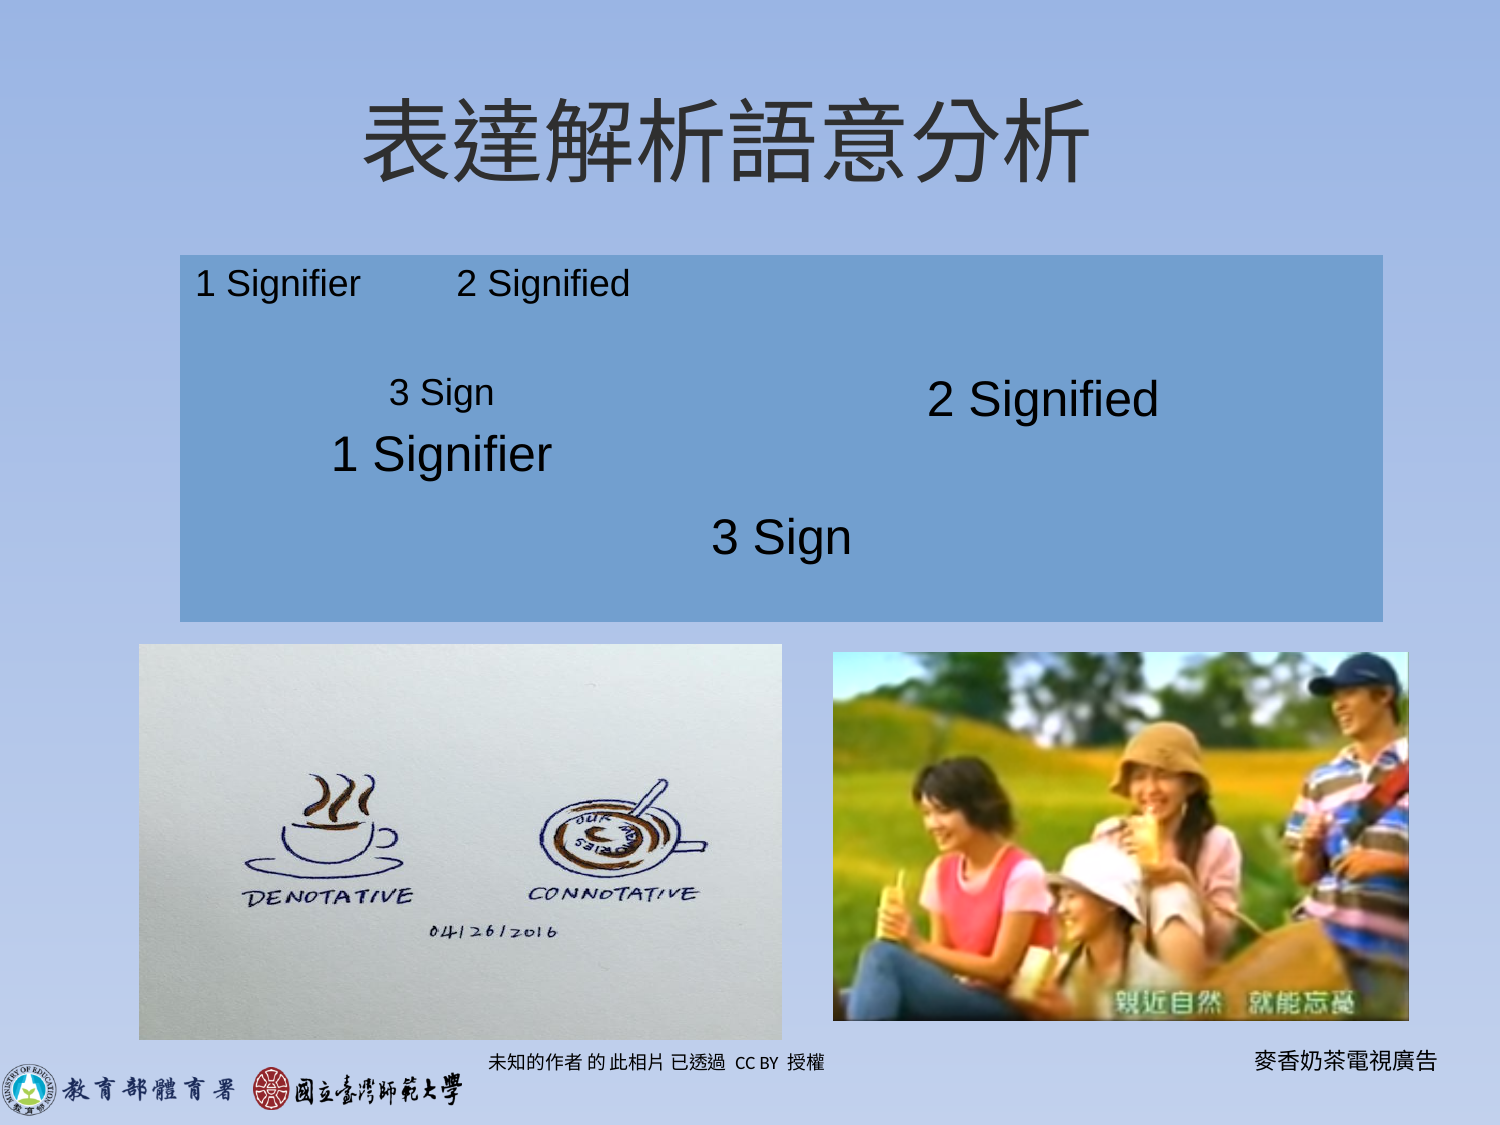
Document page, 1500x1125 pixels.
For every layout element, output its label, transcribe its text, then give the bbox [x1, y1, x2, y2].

picture [833, 652, 1409, 1021]
picture [139, 644, 782, 1040]
table_cell 2 Signified [703, 364, 1383, 502]
text_box 麥香奶茶電視廣告 [1239, 1039, 1455, 1083]
title 表達解析語意分析 [75, 45, 1426, 233]
table_header 1 Signifier [180, 255, 441, 364]
table_header 2 Signified [441, 255, 703, 364]
text_box 未知的作者 的 此相片 已透過 CC BY 授權 [473, 1042, 1122, 1081]
table_cell 3 Sign [180, 502, 1383, 622]
table_header [703, 255, 1383, 364]
table_cell 3 Sign 1 Signifier [180, 364, 703, 502]
